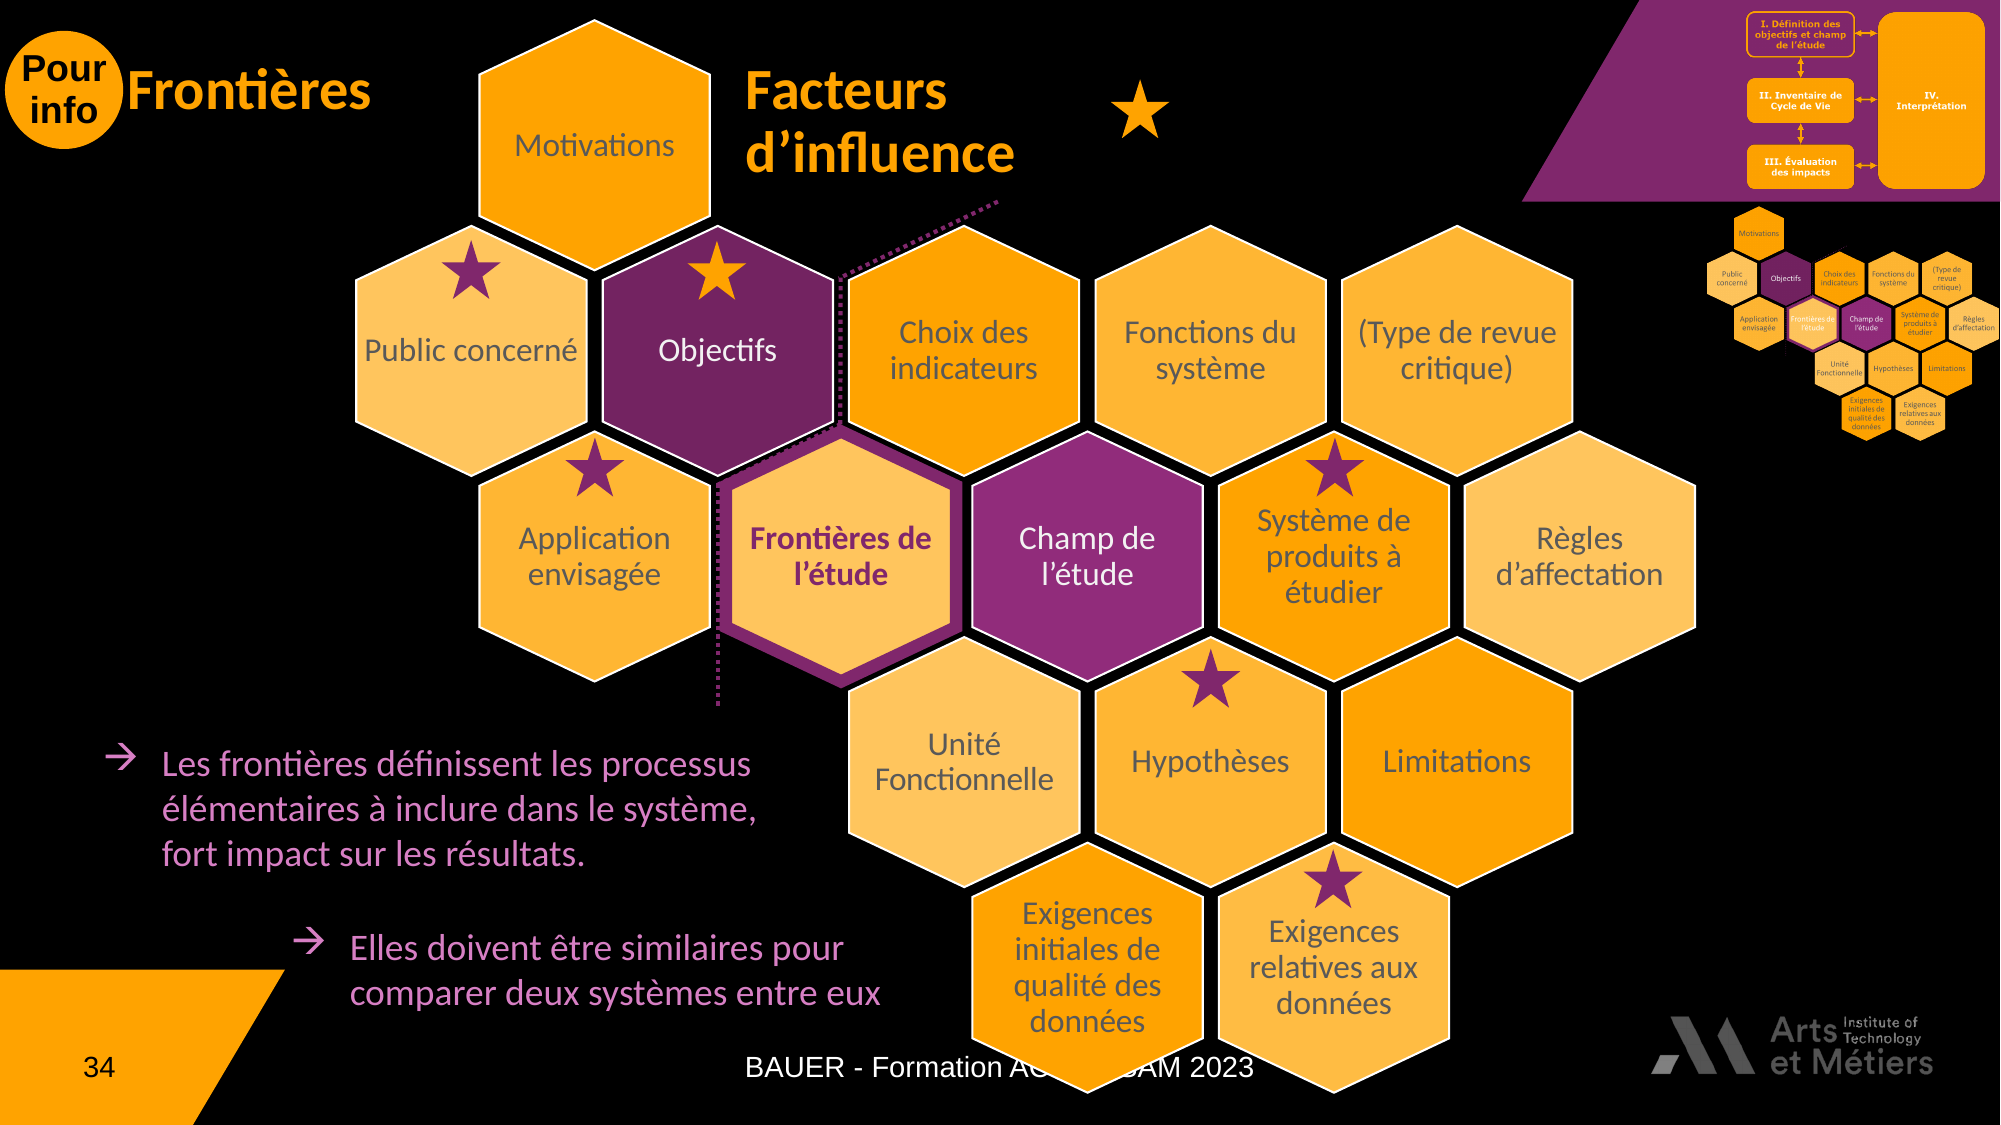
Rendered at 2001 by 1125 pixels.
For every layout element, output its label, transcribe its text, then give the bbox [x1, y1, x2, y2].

text_box (Type de revue critique) [1342, 225, 1573, 476]
text_box [687, 240, 747, 300]
text_box [441, 239, 501, 299]
text_box Système de produits à étudier [1218, 431, 1450, 682]
text_box Champ de l’étude [972, 431, 1203, 682]
text_box Public concerné [356, 225, 587, 476]
text_box Exigences initiales de qualité des données [972, 842, 1203, 1093]
picture [1631, 997, 1952, 1093]
text_box Pour info [4, 30, 124, 149]
title Frontières Facteurs d’influence [112, 51, 1407, 166]
text_box Unité Fonctionnelle [849, 637, 1080, 888]
text_box Choix des indicateurs [848, 225, 1080, 476]
text_box Objectifs [602, 225, 833, 476]
picture [1707, 206, 2000, 441]
text_box Limitations [1342, 637, 1573, 888]
text_box [1305, 437, 1365, 497]
text_box Frontières de l’étude [725, 431, 957, 682]
text_box [1181, 648, 1241, 708]
text_box Motivations [529, 20, 660, 51]
text_box Exigences relatives aux données [1218, 842, 1450, 1093]
text_box Application envisagée [479, 431, 710, 682]
text_box Hypothèses [1095, 637, 1326, 888]
text_box [565, 437, 625, 497]
text_box Fonctions du système [1095, 225, 1326, 476]
text_box Elles doivent être similaires pour comparer deux systèmes entre eux [275, 915, 901, 1021]
text_box [1303, 849, 1363, 909]
text_box Les frontières définissent les processus élémentaires à inclure dans le système, fort impact sur les résultats. [87, 732, 806, 882]
picture [1746, 11, 1985, 189]
text_box Règles d’affectation [1464, 431, 1696, 682]
text_box Motivations [479, 166, 710, 271]
text_box [1110, 79, 1170, 139]
